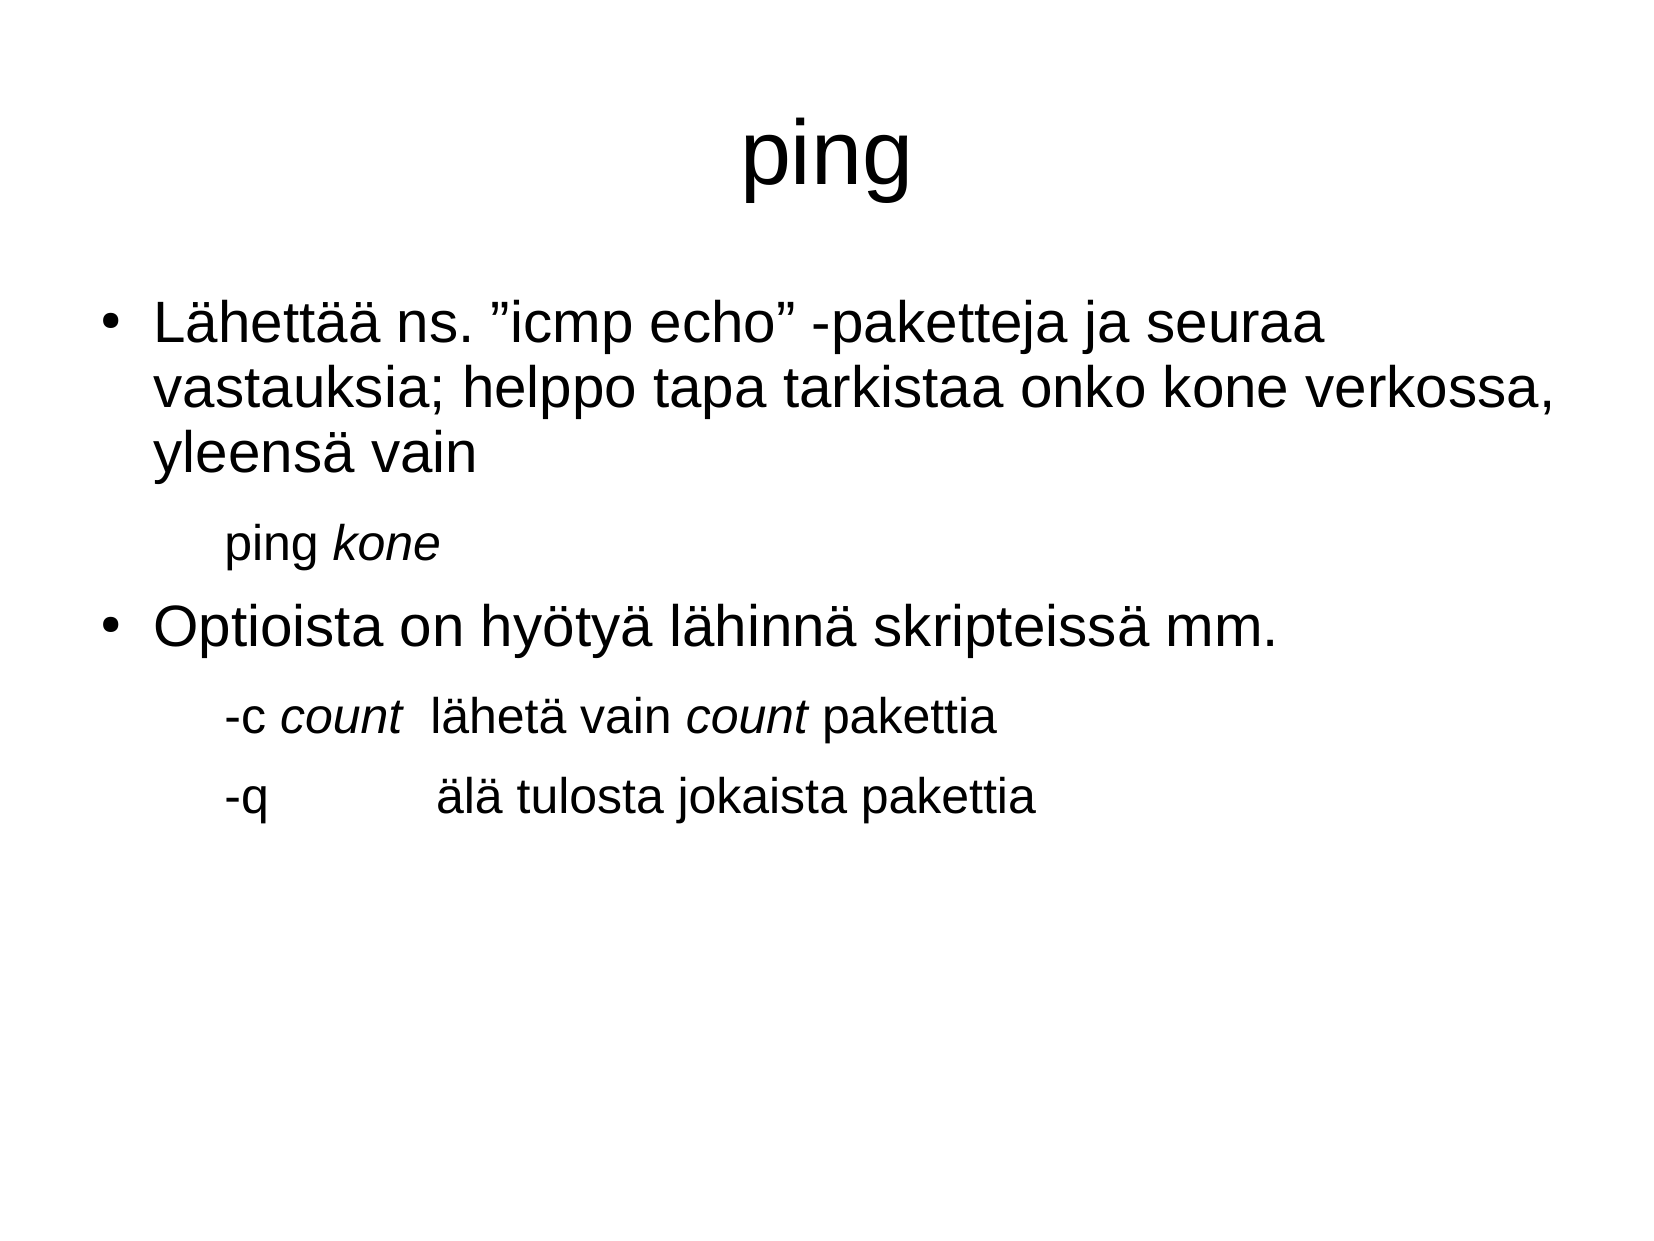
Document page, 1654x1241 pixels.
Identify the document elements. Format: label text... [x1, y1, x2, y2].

title ping [82, 49, 1571, 257]
list Lähettää ns. ”icmp echo” -paketteja ja seuraa vastauksia; helppo tapa tarkistaa onko kone verkossa, yleensä vain ping kone Optioista on hyötyä lähinnä skripteissä mm. -c count lähetä vain count pakettia -q älä tulosta jokaista pakettia [82, 290, 1571, 1010]
